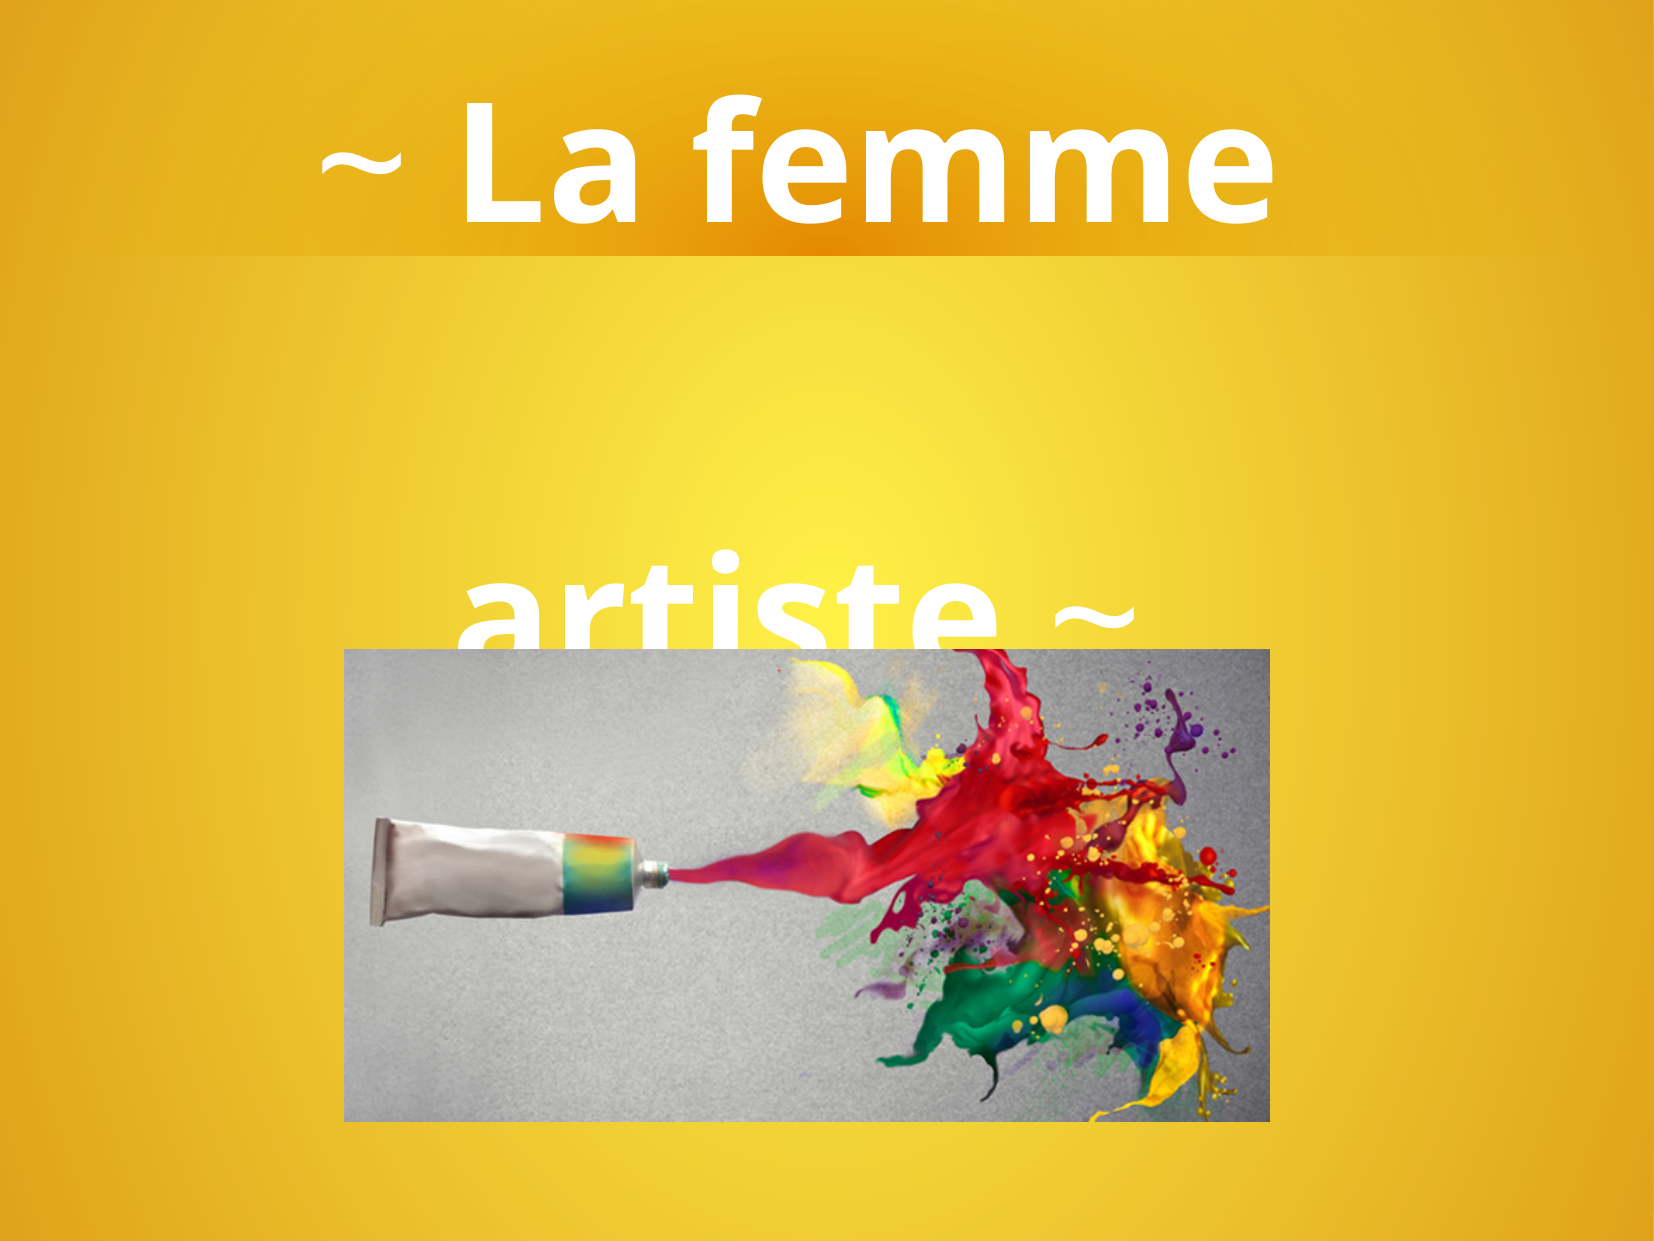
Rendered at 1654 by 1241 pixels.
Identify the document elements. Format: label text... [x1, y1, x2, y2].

title ~ La femme artiste ~ CLAIRE TABOURET [29, 230, 1565, 972]
picture [344, 649, 1270, 1123]
